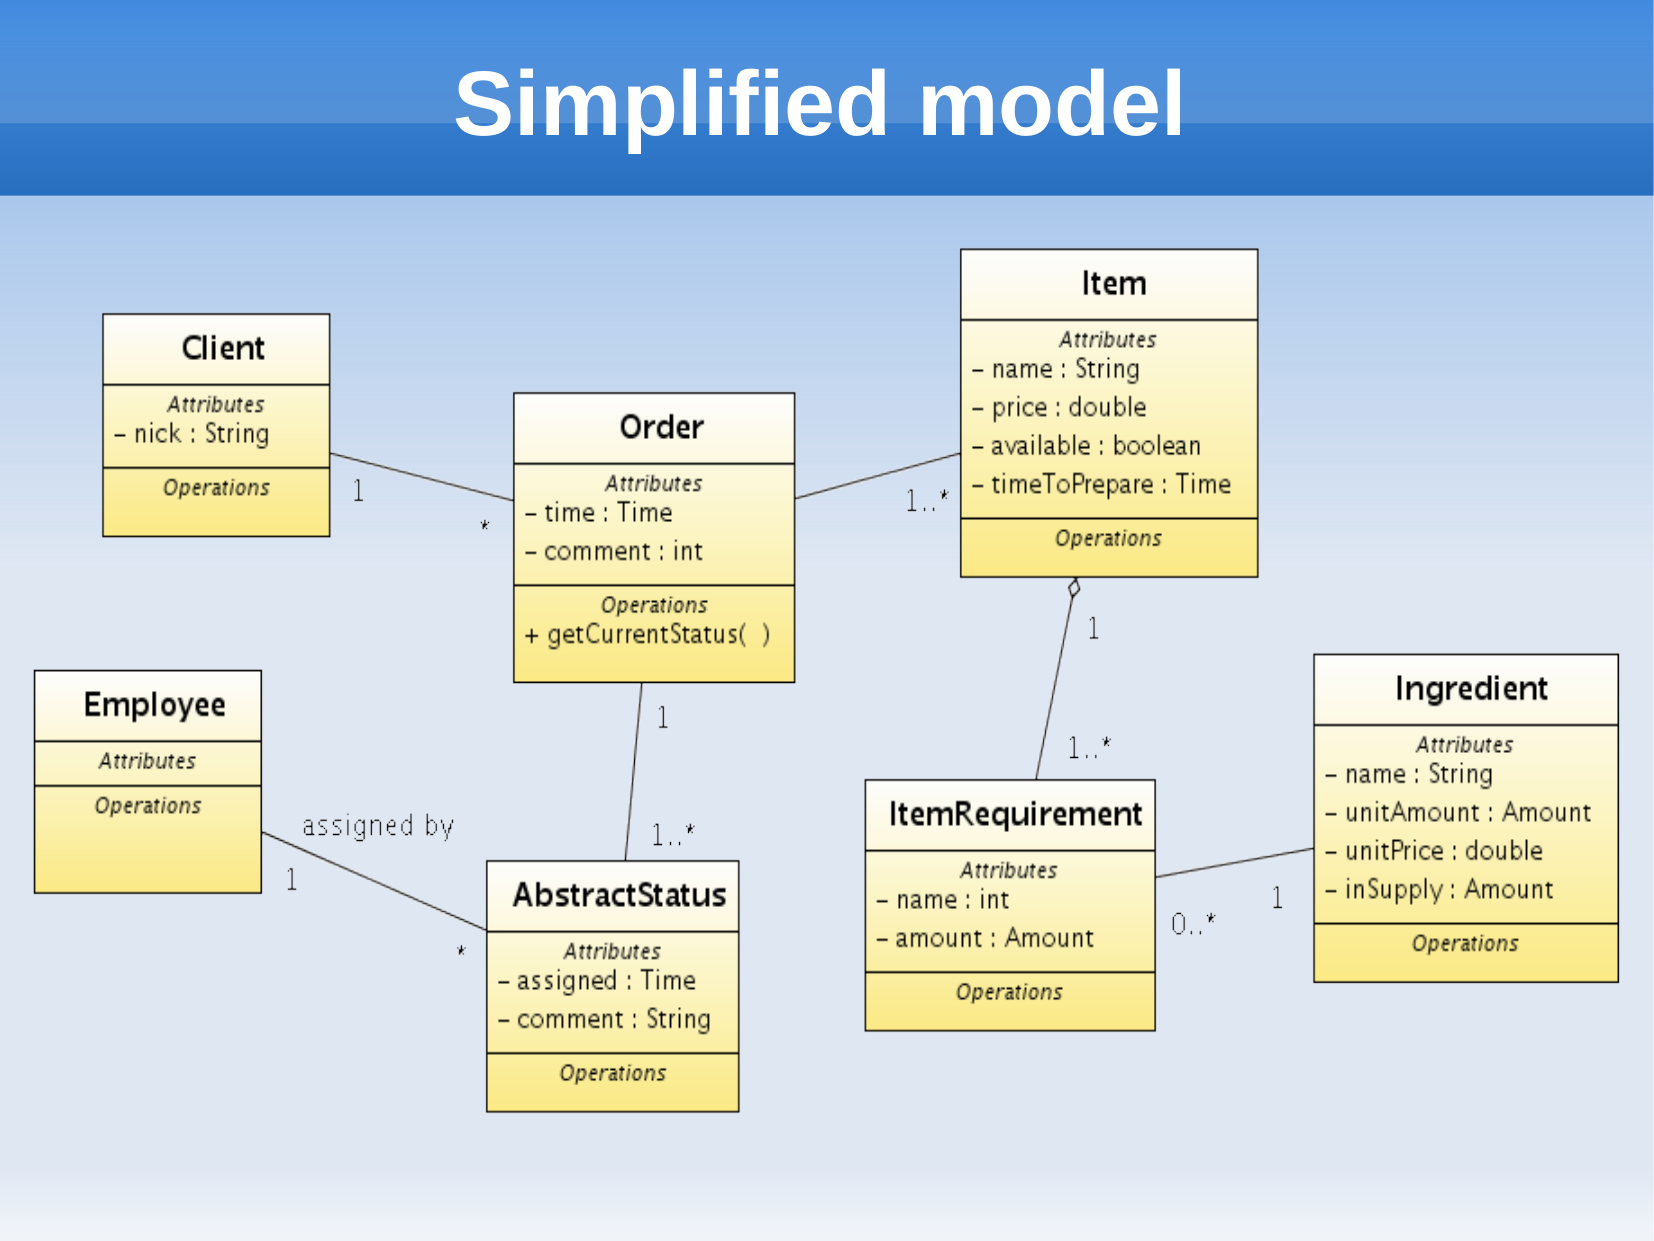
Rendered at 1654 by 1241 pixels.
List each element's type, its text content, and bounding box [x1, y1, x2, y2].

picture [0, 0, 1654, 1241]
title Simplified model [76, 0, 1565, 206]
